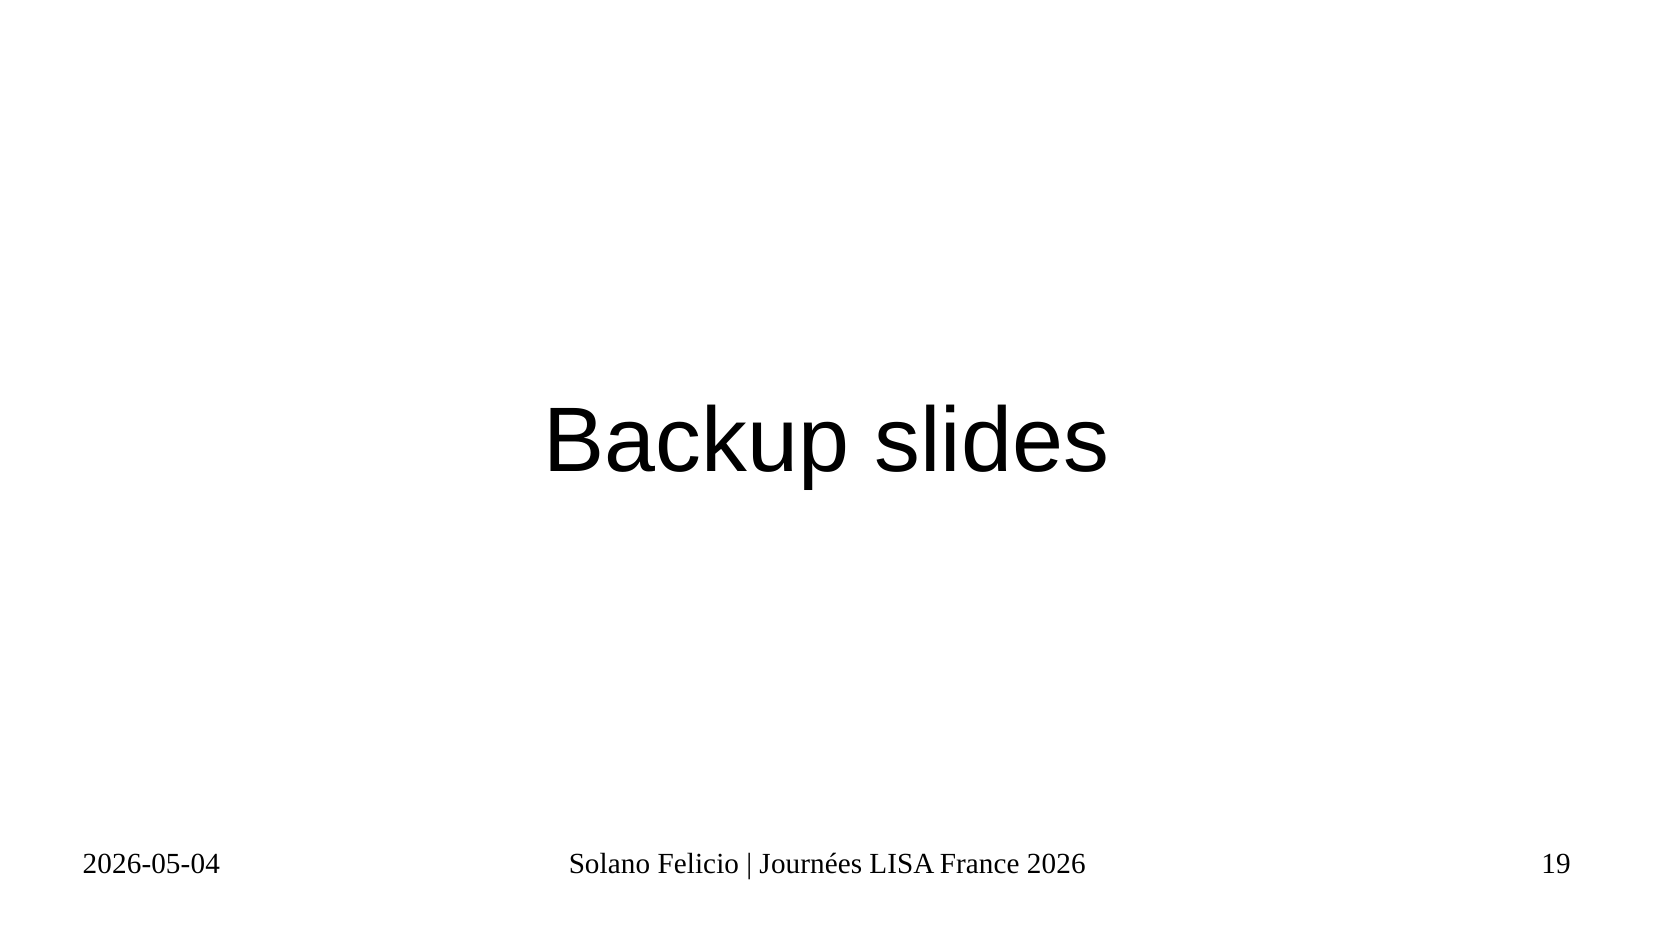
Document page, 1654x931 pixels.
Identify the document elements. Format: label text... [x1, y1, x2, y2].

title Backup slides [82, 361, 1571, 518]
